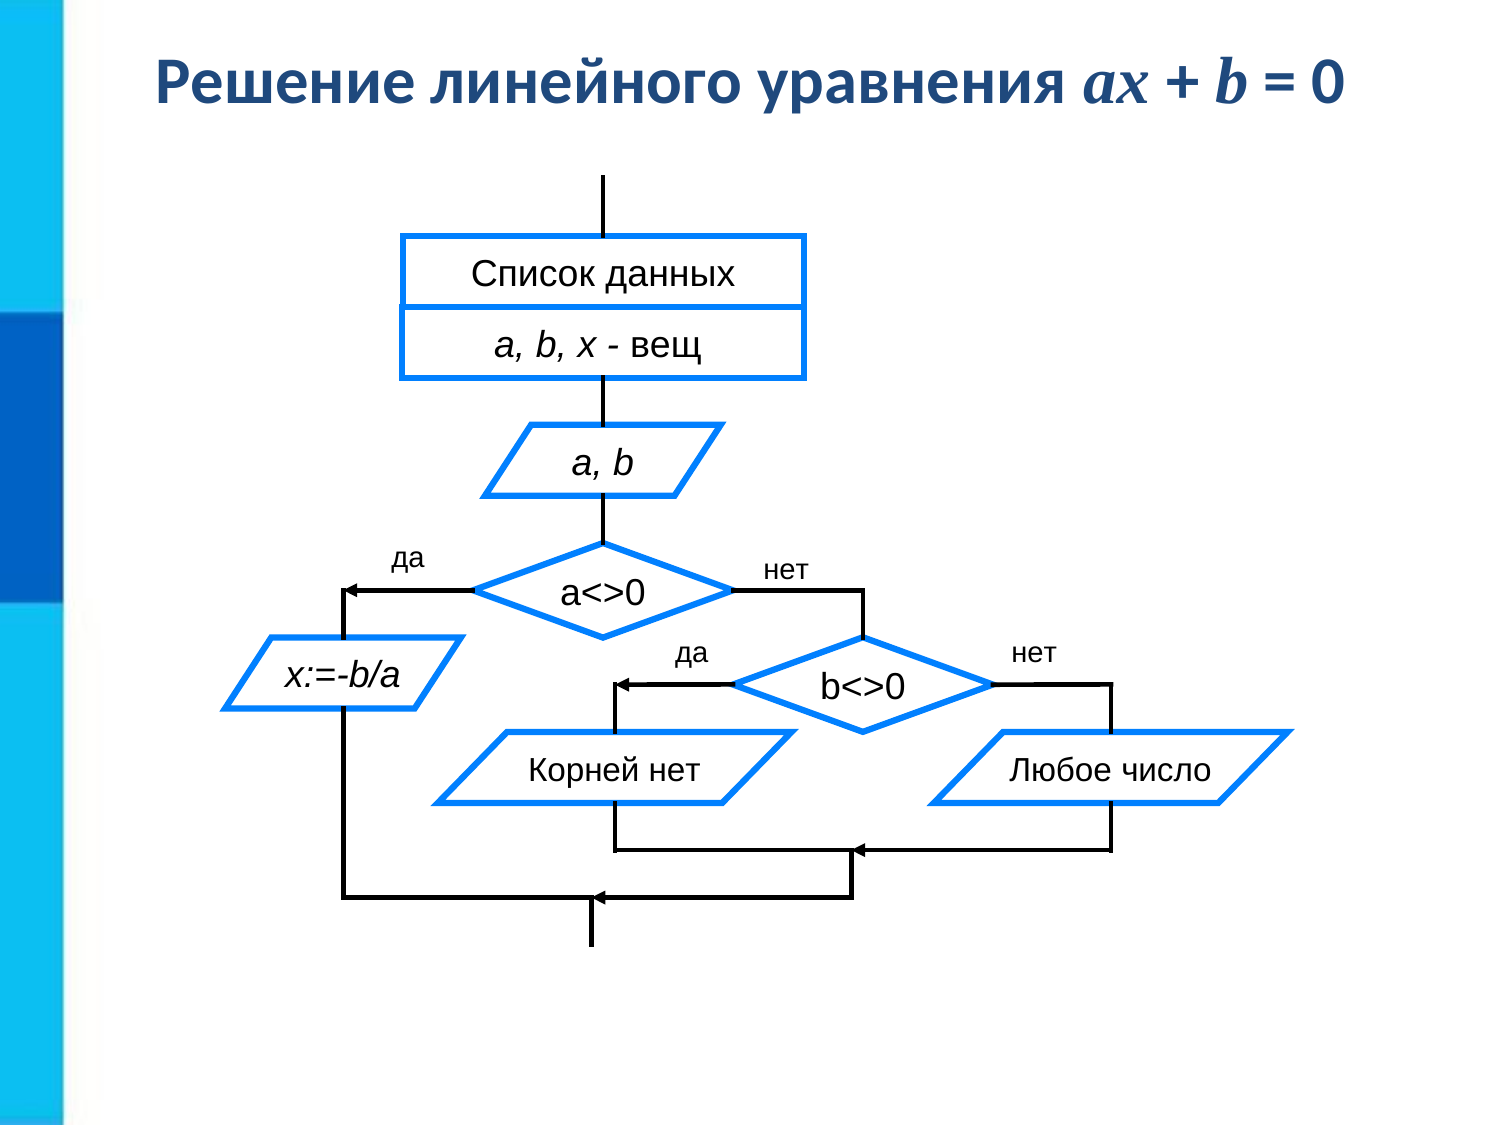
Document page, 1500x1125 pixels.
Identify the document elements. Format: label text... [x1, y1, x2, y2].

text_box нет [744, 543, 828, 588]
text_box нет [992, 625, 1076, 677]
text_box a<>0 [475, 543, 731, 638]
text_box x:=-b/a [225, 637, 461, 709]
text_box Список данных [402, 235, 804, 306]
text_box b<>0 [736, 637, 990, 732]
text_box a, b [485, 424, 721, 496]
picture [0, 0, 1500, 1125]
text_box Любое число [933, 732, 1288, 804]
text_box Корней нет [437, 732, 792, 804]
text_box Решение линейного уравнения ax + b = 0 [53, 42, 1448, 126]
text_box да [366, 531, 450, 582]
text_box да [650, 625, 734, 677]
text_box a, b, x - вещ [402, 306, 804, 378]
